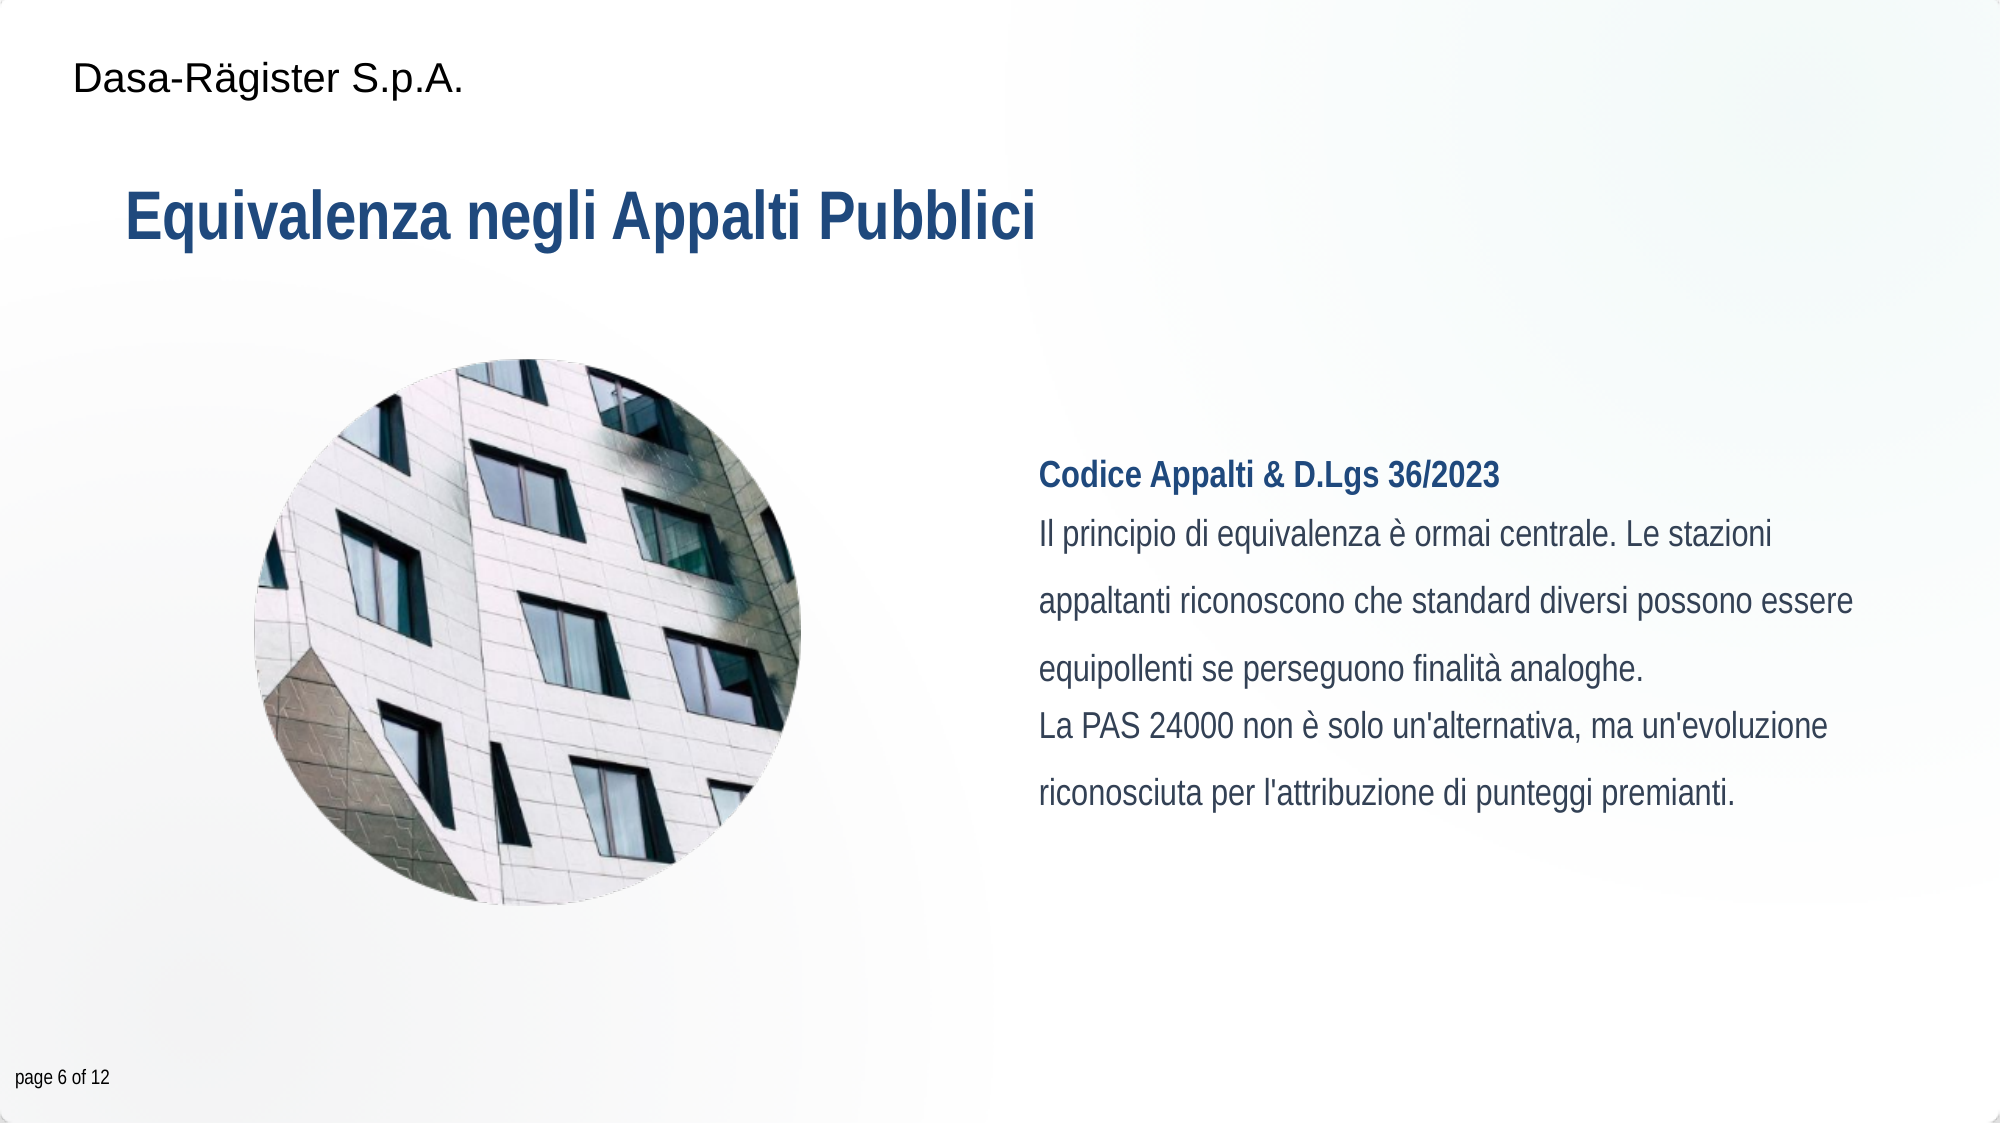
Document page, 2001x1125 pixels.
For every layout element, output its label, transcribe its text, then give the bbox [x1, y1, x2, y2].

text_box Codice Appalti & D.Lgs 36/2023 [1039, 449, 1950, 496]
text_box La PAS 24000 non è solo un'alternativa, ma un'evoluzione riconosciuta per l'attribuzione di punteggi premianti. [1039, 678, 1907, 814]
picture [0, 0, 2000, 1123]
text_box Il principio di equivalenza è ormai centrale. Le stazioni appaltanti riconoscono che standard diversi possono essere equipollenti se perseguono finalità analoghe. [1039, 485, 1907, 678]
text_box Equivalenza negli Appalti Pubblici [125, 170, 1996, 254]
text_box Dasa-Rägister S.p.A. [0, 0, 493, 117]
text_box page 6 of 12 [0, 994, 493, 1100]
